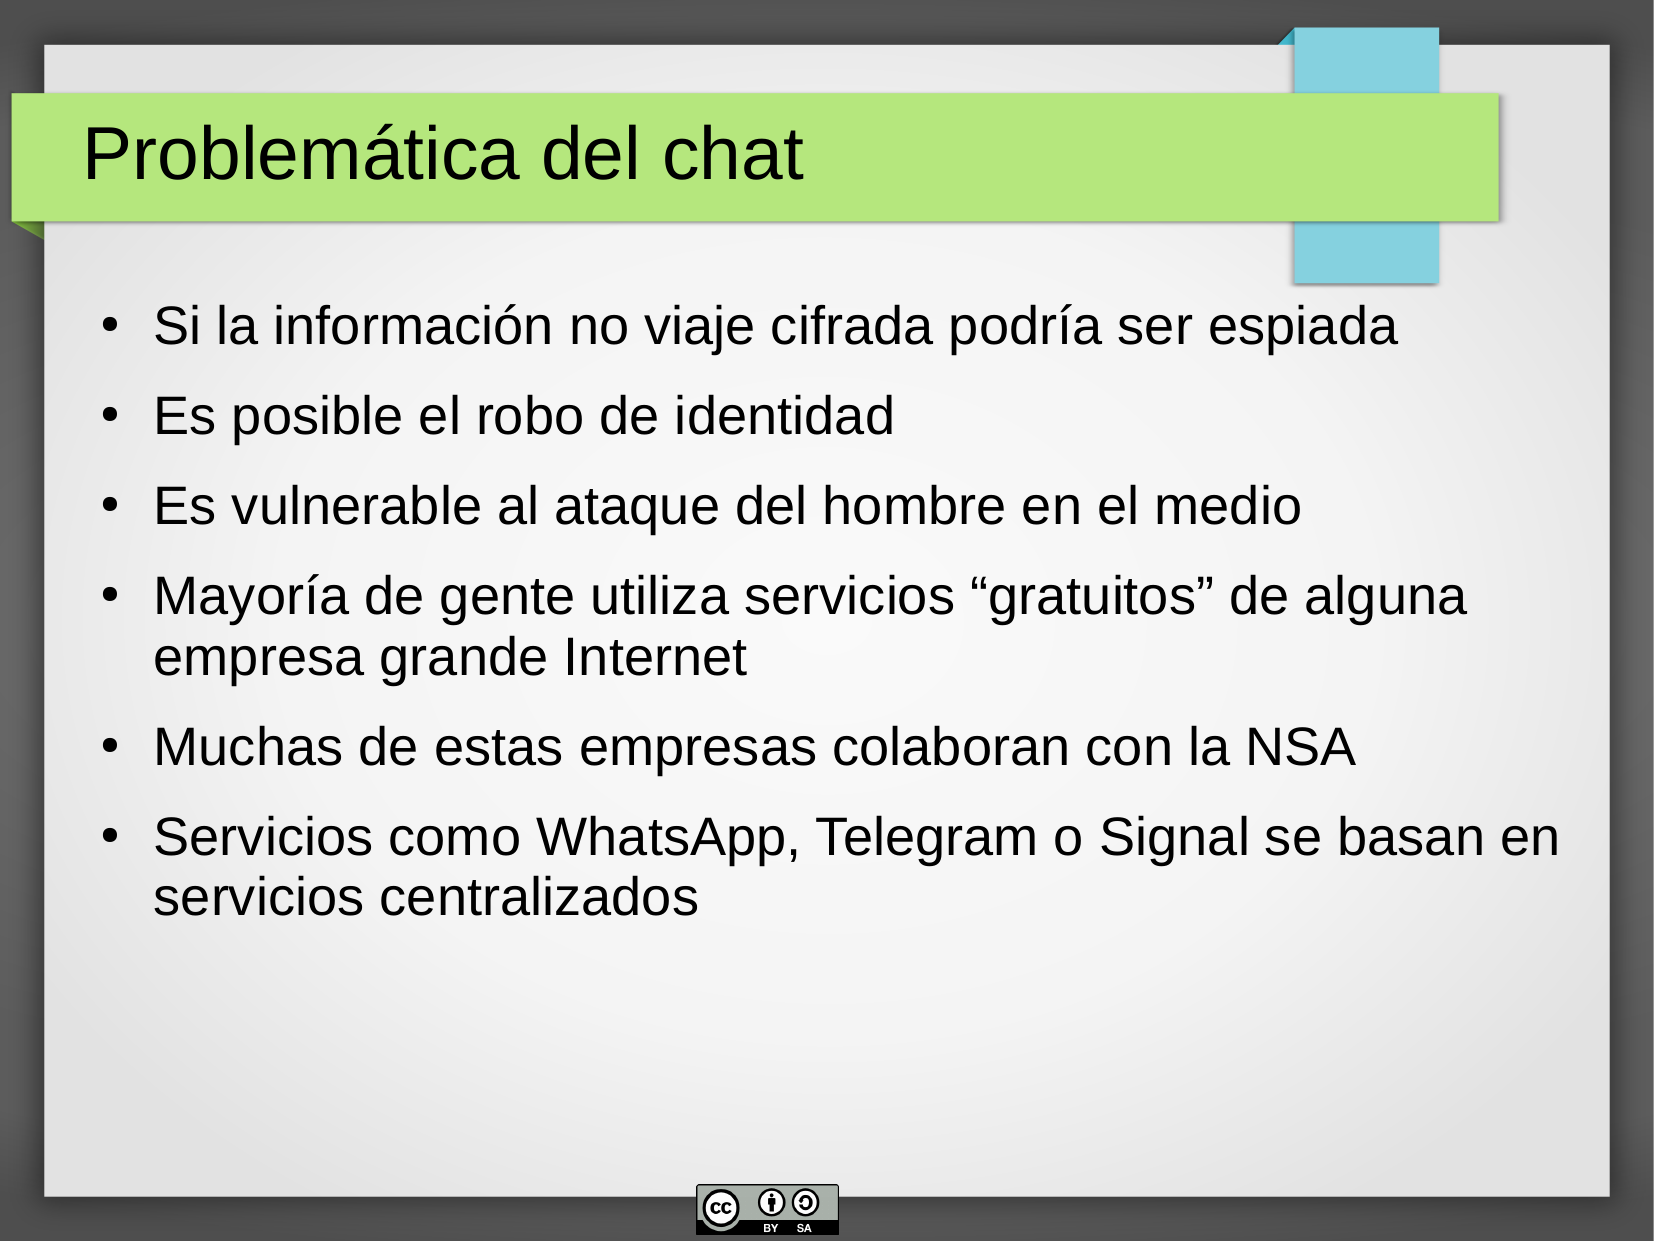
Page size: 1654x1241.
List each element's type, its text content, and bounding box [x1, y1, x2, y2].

list Si la información no viaje cifrada podría ser espiada Es posible el robo de identidad Es vulnerable al ataque del hombre en el medio Mayoría de gente utiliza servicios “gratuitos” de alguna empresa grande Internet Muchas de estas empresas colaboran con la NSA Servicios como WhatsApp, Telegram o Signal se basan en servicios centralizados [82, 295, 1571, 1015]
title Problemática del chat [82, 94, 1264, 213]
picture [0, 0, 1654, 1241]
